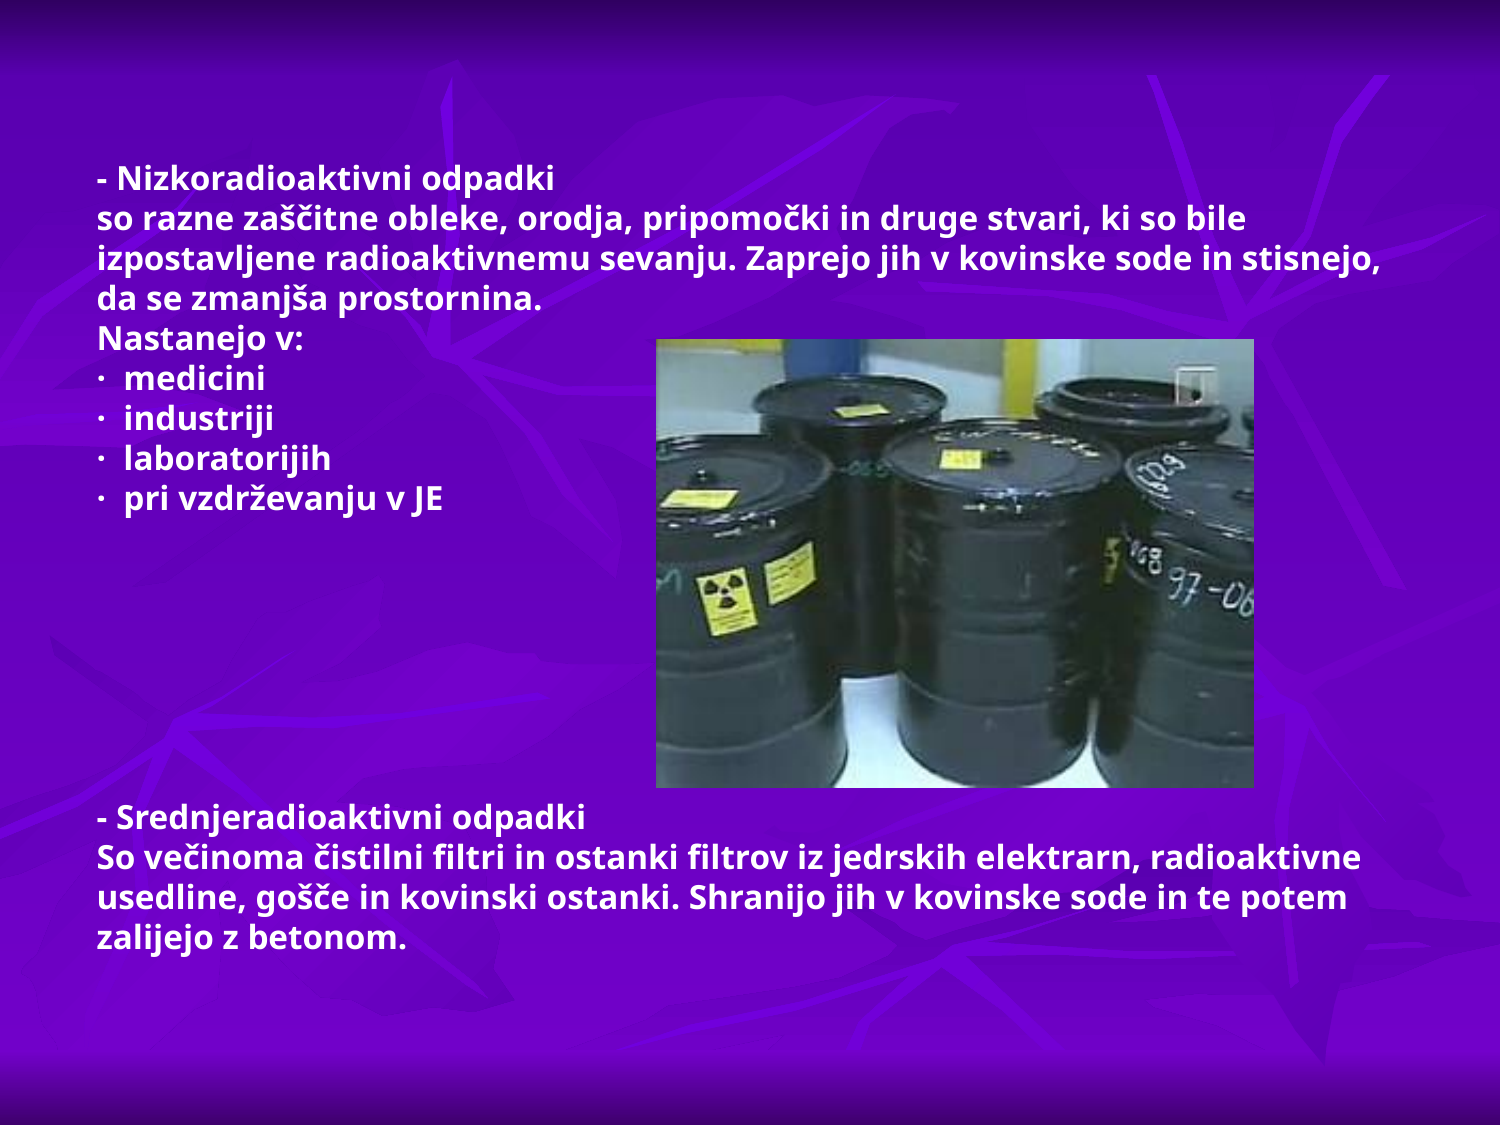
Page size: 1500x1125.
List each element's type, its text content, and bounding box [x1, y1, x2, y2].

text_box - Nizkoradioaktivni odpadki so razne zaščitne obleke, orodja, pripomočki in druge stvari, ki so bile izpostavljene radioaktivnemu sevanju. Zaprejo jih v kovinske sode in stisnejo, da se zmanjša prostornina. Nastanejo v: · medicini · industriji · laboratorijih · pri vzdrževanju v JE - Srednjeradioaktivni odpadki So večinoma čistilni filtri in ostanki filtrov iz jedrskih elektrarn, radioaktivne usedline, gošče in kovinski ostanki. Shranijo jih v kovinske sode in te potem zalijejo z betonom. [81, 132, 1430, 1003]
picture [656, 339, 1254, 788]
